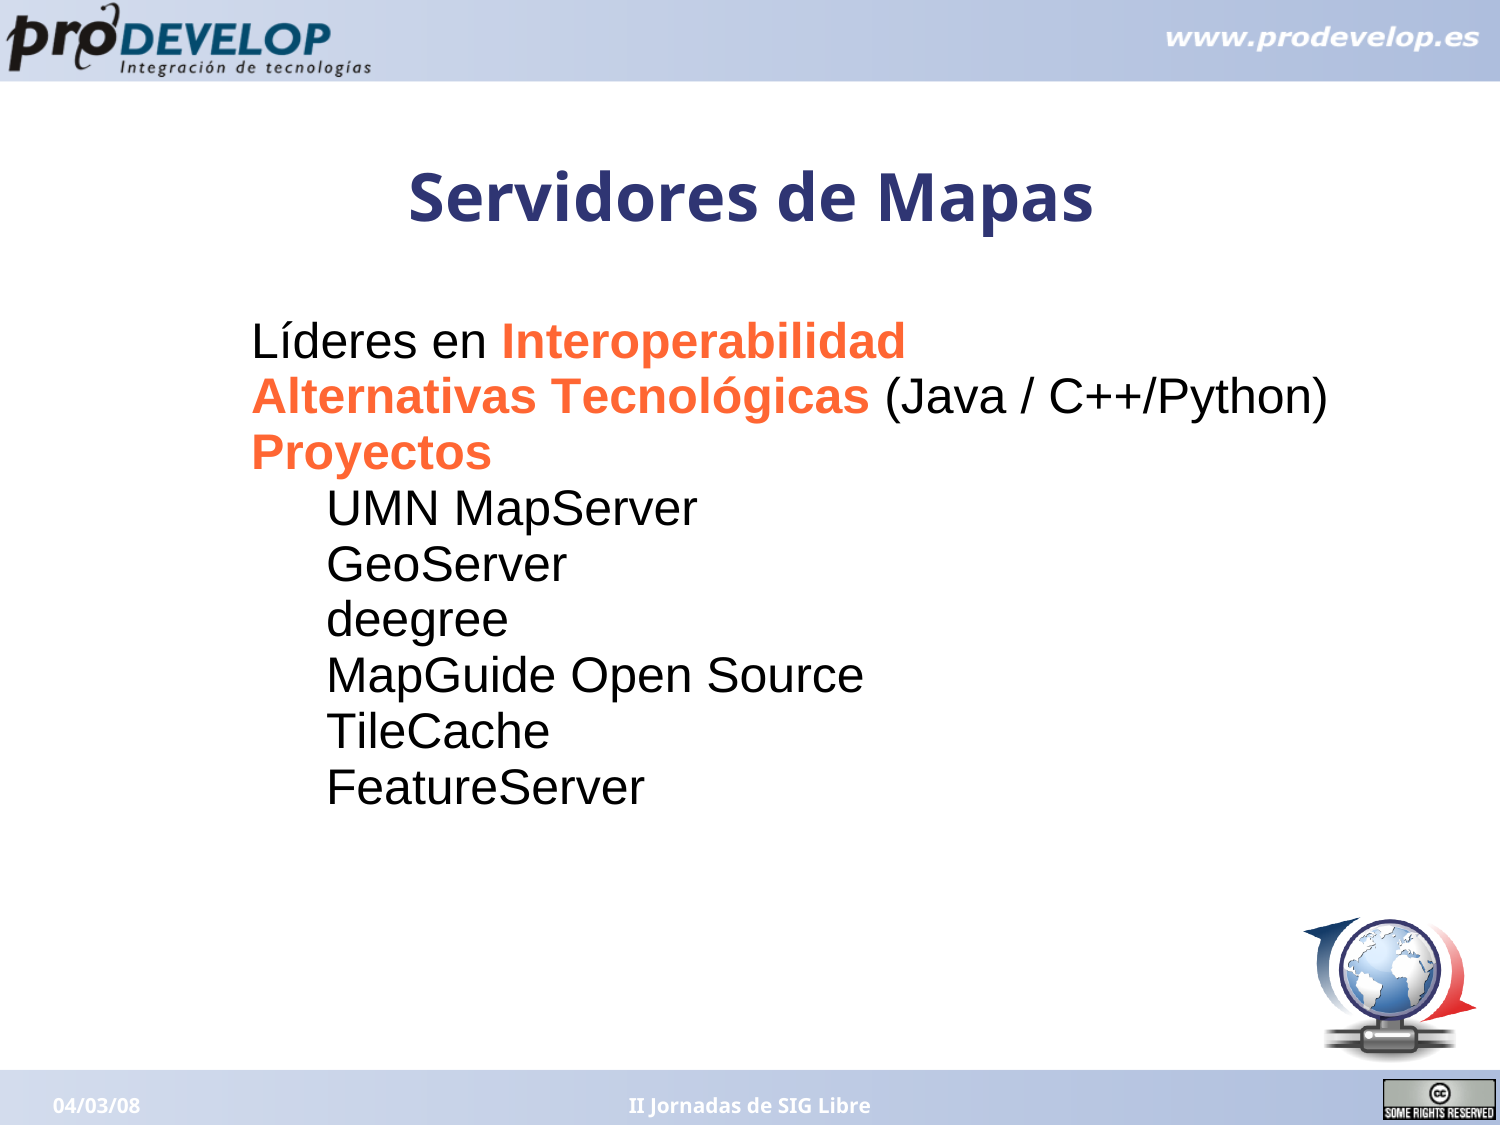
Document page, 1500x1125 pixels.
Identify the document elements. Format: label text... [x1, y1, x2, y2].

picture [0, 0, 1500, 1125]
title Servidores de Mapas [76, 109, 1427, 282]
text_box Líderes en Interoperabilidad Alternativas Tecnológicas (Java / C++/Python) Proyectos UMN MapServer GeoServer deegree MapGuide Open Source TileCache FeatureServer [236, 305, 1447, 993]
